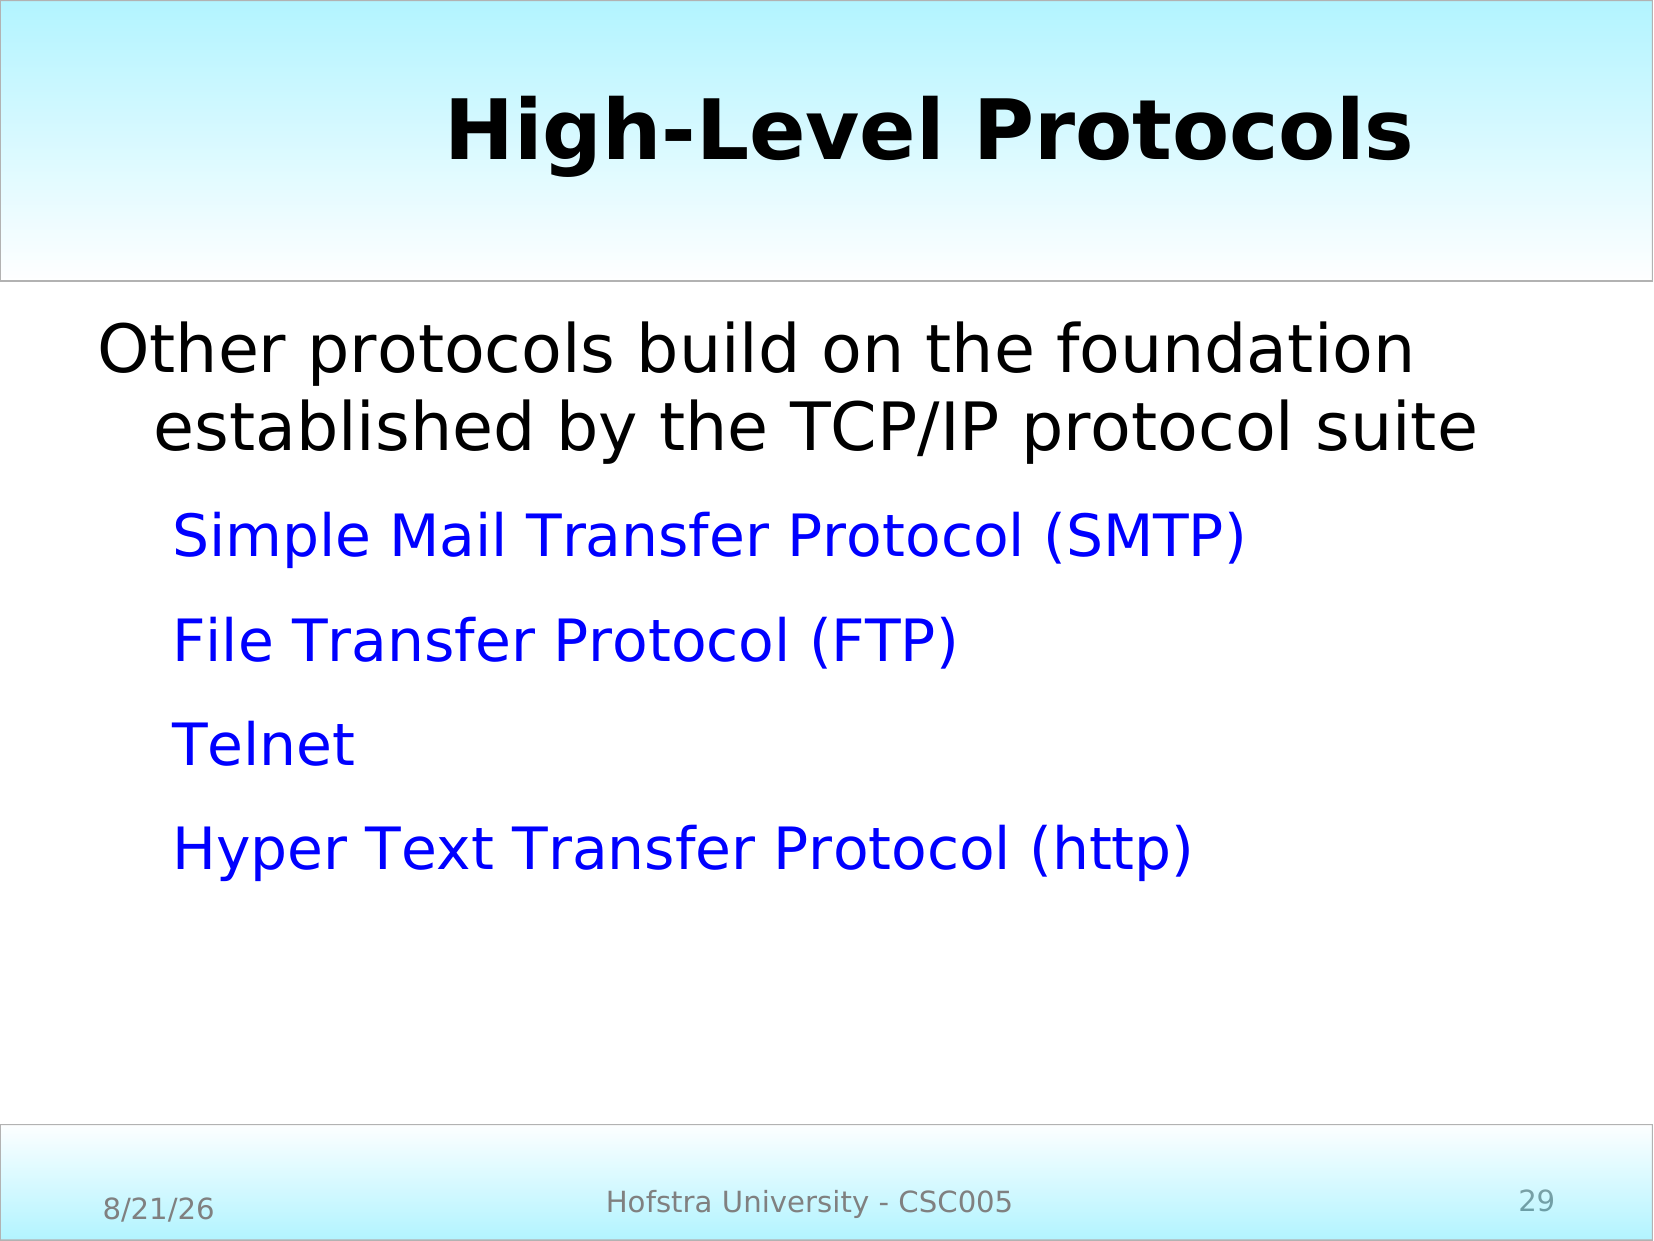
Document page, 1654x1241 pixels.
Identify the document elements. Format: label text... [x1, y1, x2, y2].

title High-Level Protocols [247, 27, 1612, 235]
list Other protocols build on the foundation established by the TCP/IP protocol suite Simple Mail Transfer Protocol (SMTP) File Transfer Protocol (FTP) Telnet Hyper Text Transfer Protocol (http) [82, 303, 1571, 1131]
